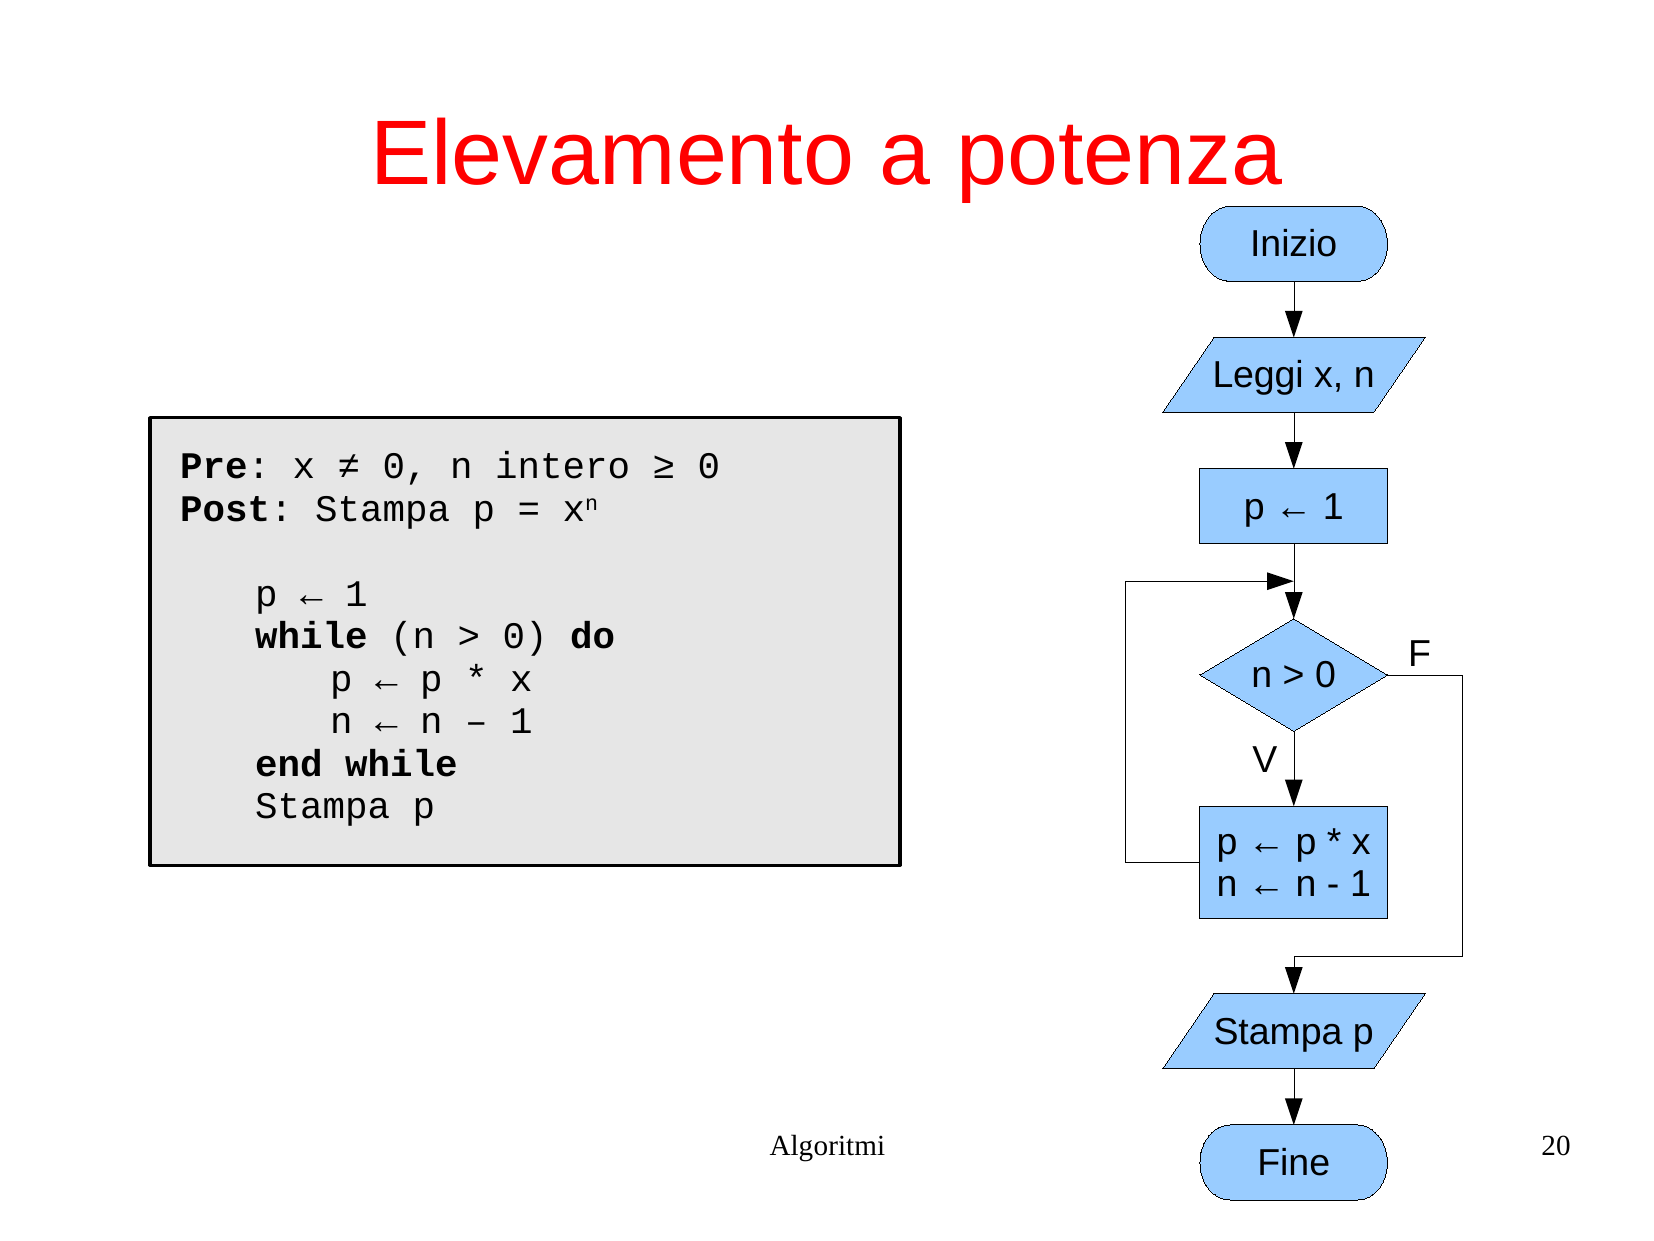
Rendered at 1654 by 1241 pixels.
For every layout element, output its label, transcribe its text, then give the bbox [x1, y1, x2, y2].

text_box Stampa p [1162, 993, 1426, 1069]
text_box Pre: x ≠ 0, n intero ≥ 0 Post: Stampa p = xn p ← 1 while (n > 0) do p ← p * x n ← n – 1 end while Stampa p [150, 417, 901, 866]
text_box p ← 1 [1199, 468, 1388, 544]
text_box Leggi x, n [1162, 337, 1426, 413]
text_box Fine [1199, 1124, 1388, 1201]
text_box p ← p * x n ← n - 1 [1199, 806, 1388, 919]
title Elevamento a potenza [82, 49, 1571, 257]
text_box V [1237, 731, 1293, 789]
text_box Inizio [1199, 206, 1388, 282]
text_box F [1393, 625, 1447, 682]
text_box n > 0 [1199, 619, 1388, 732]
